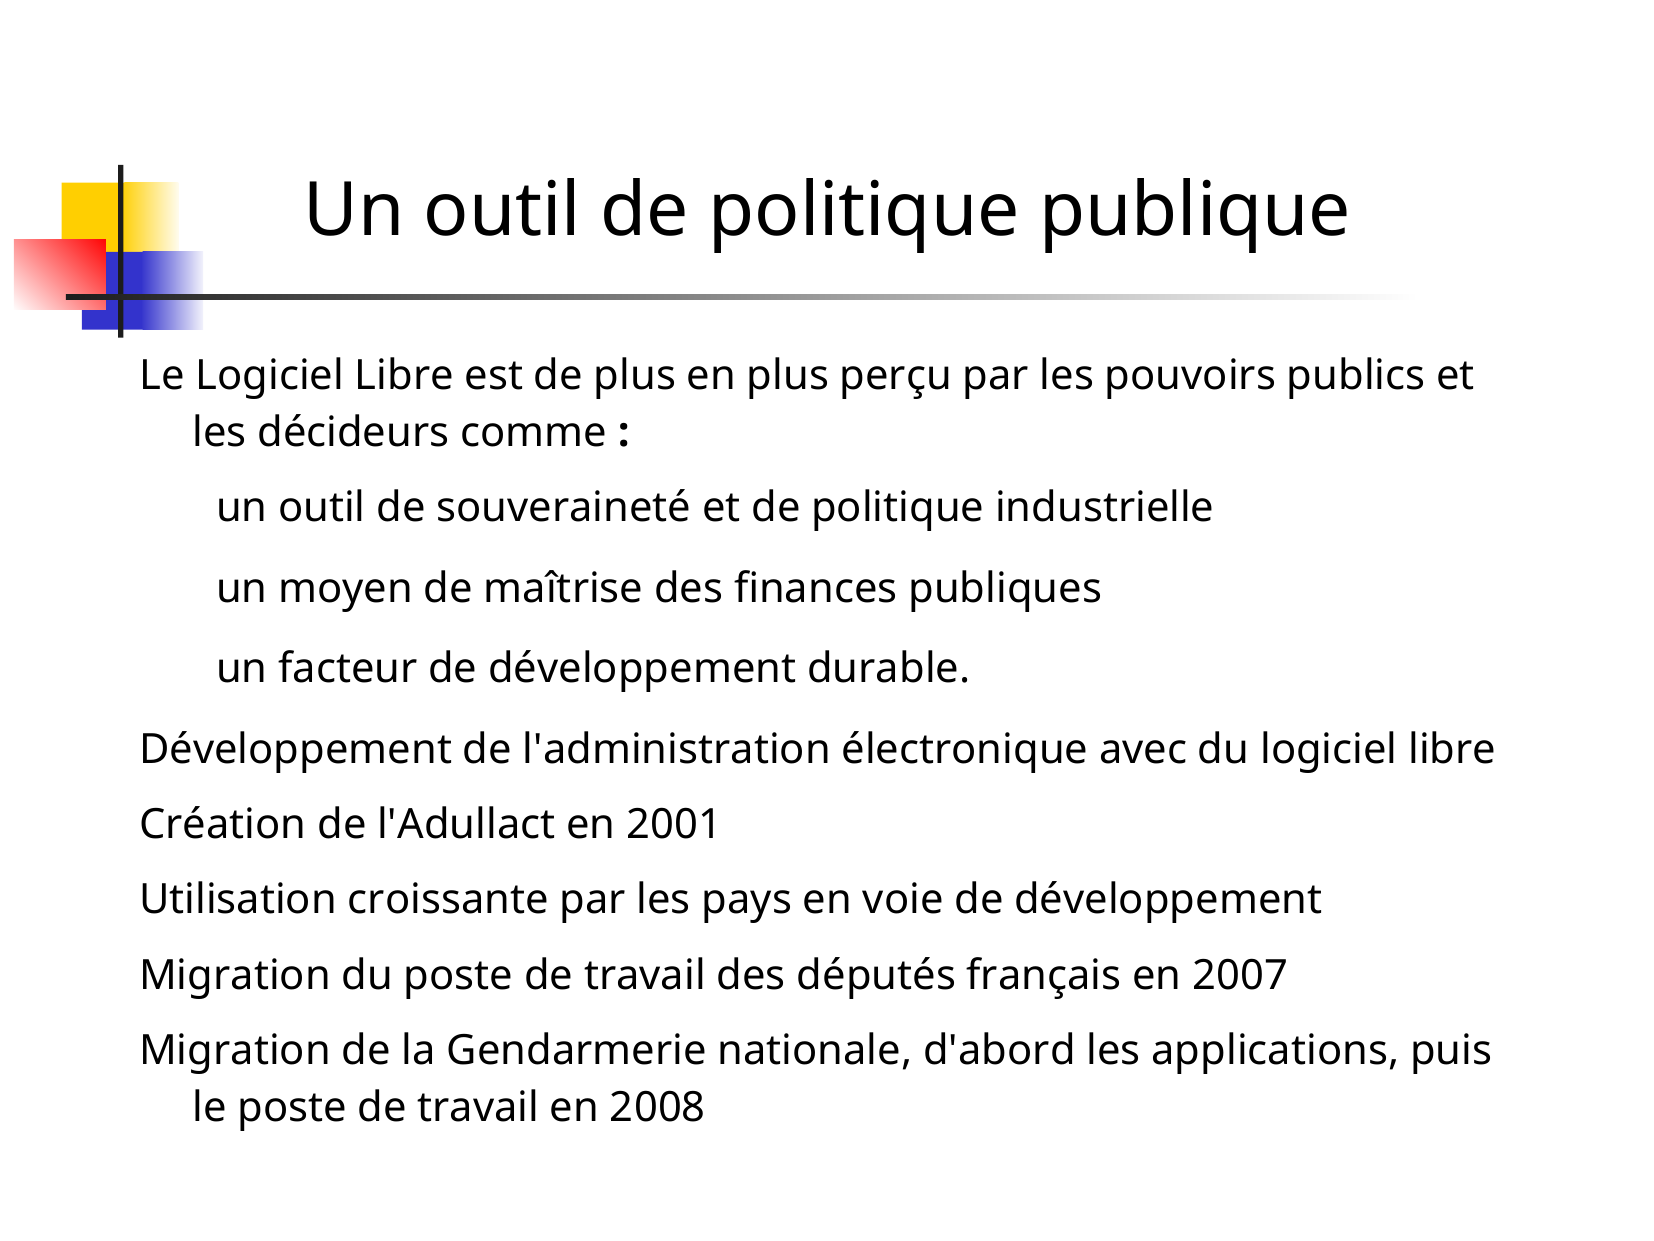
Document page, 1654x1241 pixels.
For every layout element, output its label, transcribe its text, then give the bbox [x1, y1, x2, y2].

list Le Logiciel Libre est de plus en plus perçu par les pouvoirs publics et les décideurs comme : un outil de souveraineté et de politique industrielle un moyen de maîtrise des finances publiques un facteur de développement durable. Développement de l'administration électronique avec du logiciel libre Création de l'Adullact en 2001 Utilisation croissante par les pays en voie de développement Migration du poste de travail des députés français en 2007 Migration de la Gendarmerie nationale, d'abord les applications, puis le poste de travail en 2008 [121, 344, 1534, 1116]
title Un outil de politique publique [121, 102, 1534, 311]
